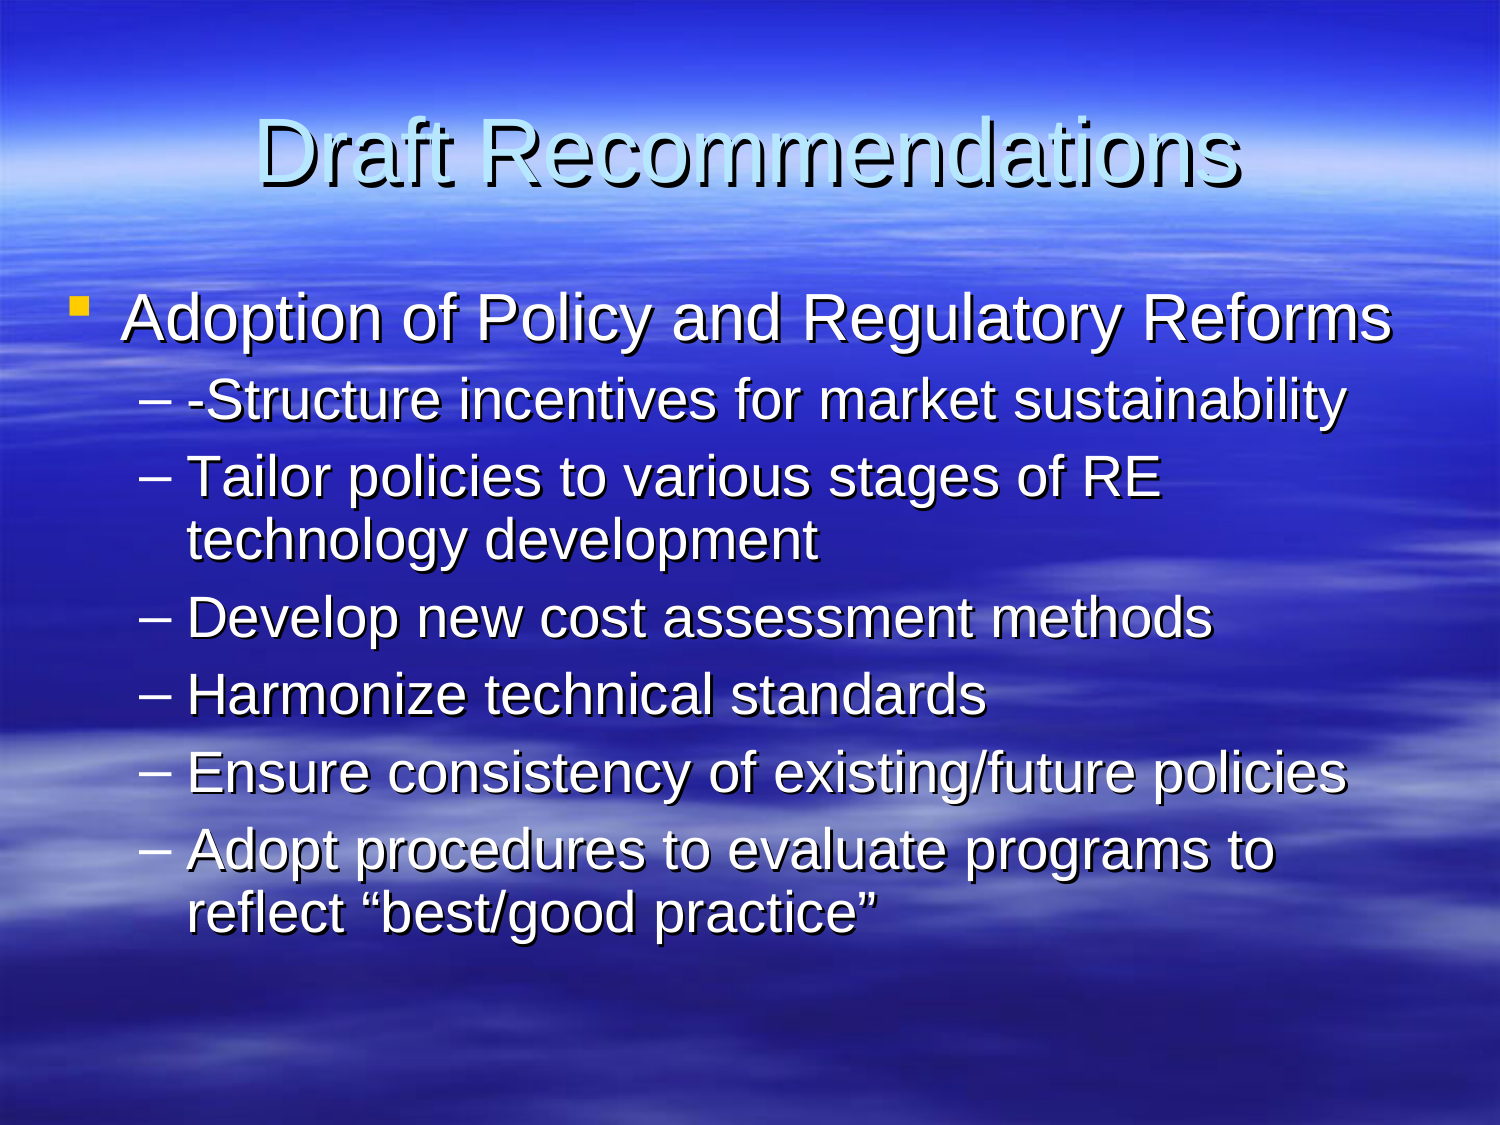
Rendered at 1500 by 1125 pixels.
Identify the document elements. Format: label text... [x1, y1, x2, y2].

title Draft Recommendations [49, 37, 1446, 255]
picture [0, 0, 1500, 1125]
list Adoption of Policy and Regulatory Reforms -Structure incentives for market sustainability Tailor policies to various stages of RE technology development Develop new cost assessment methods Harmonize technical standards Ensure consistency of existing/future policies Adopt procedures to evaluate programs to reflect “best/good practice” [49, 274, 1451, 1001]
